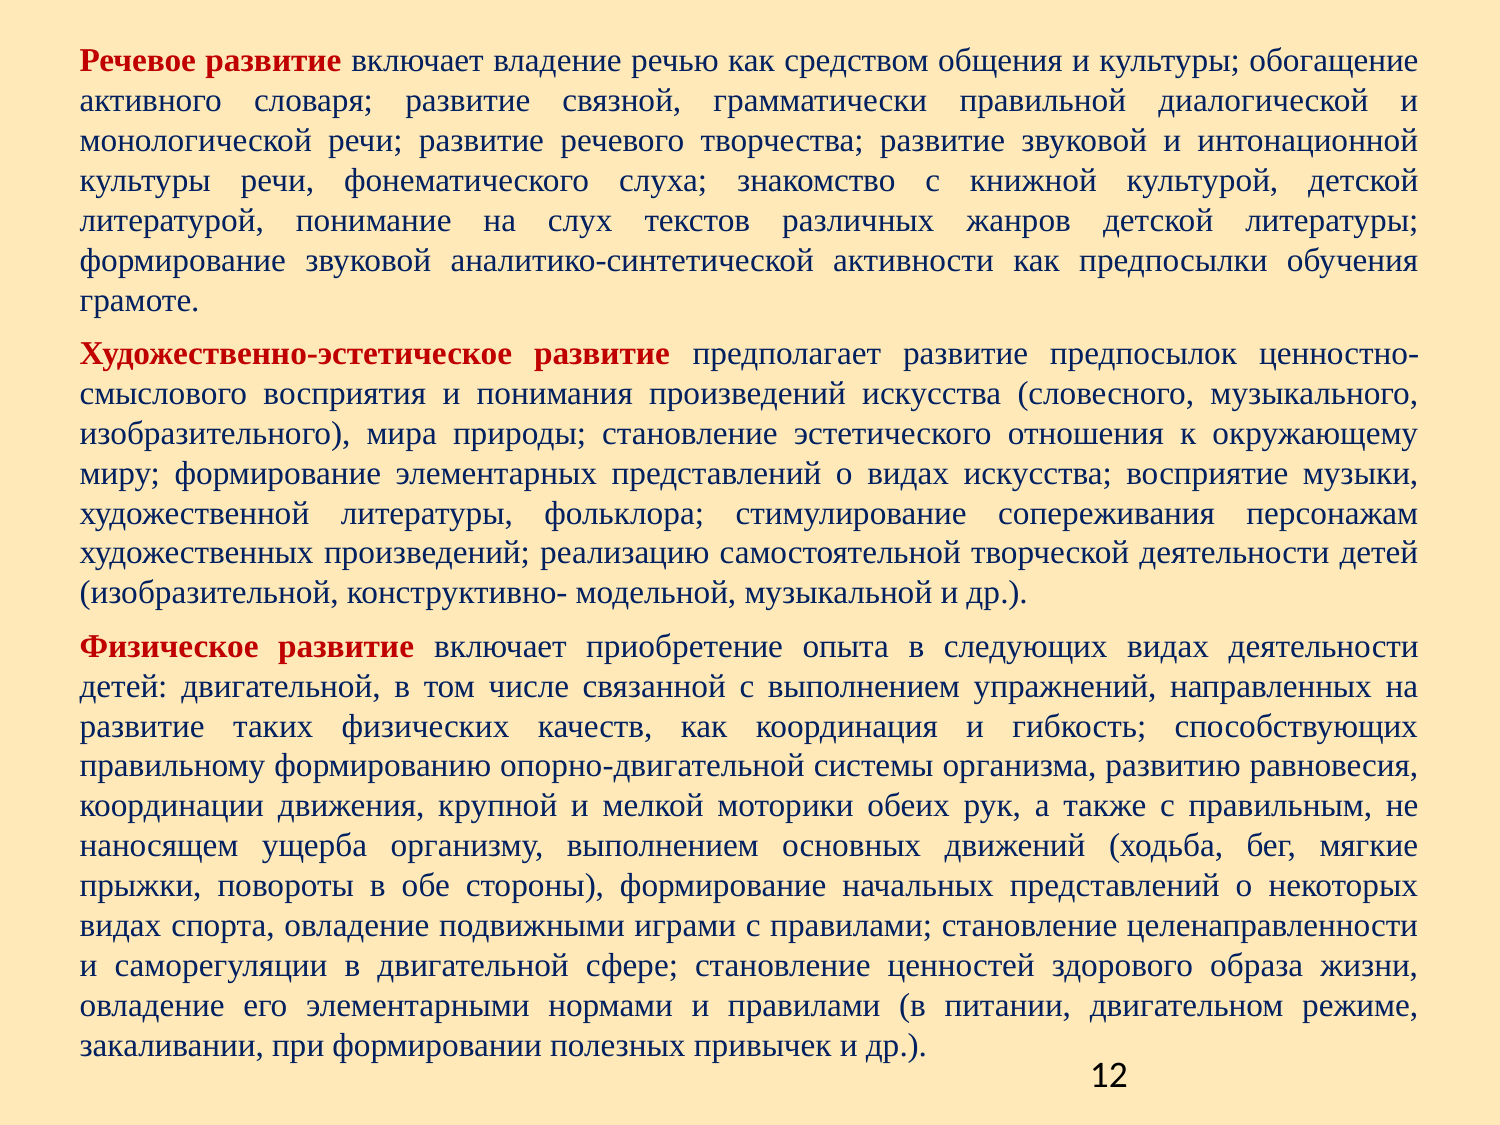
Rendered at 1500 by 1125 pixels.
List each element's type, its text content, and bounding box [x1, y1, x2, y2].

slide_number <номер> [1074, 1042, 1425, 1103]
picture [0, 0, 1500, 1125]
list Речевое развитие включает владение речью как средством общения и культуры; обогащение активного словаря; развитие связной, грамматически правильной диалогической и монологической речи; развитие речевого творчества; развитие звуковой и интонационной культуры речи, фонематического слуха; знакомство с книжной культурой, детской литературой, понимание на слух текстов различных жанров детской литературы; формирование звуковой аналитико-синтетической активности как предпосылки обучения грамоте. Художественно-эстетическое развитие предполагает развитие предпосылок ценностно- смыслового восприятия и понимания произведений искусства (словесного, музыкального, изобразительного), мира природы; становление эстетического отношения к окружающему миру; формирование элементарных представлений о видах искусства; восприятие музыки, художественной литературы, фольклора; стимулирование сопереживания персонажам художественных произведений; реализацию самостоятельной творческой деятельности детей (изобразительной, конструктивно- модельной, музыкальной и др.). Физическое развитие включает приобретение опыта в следующих видах деятельности детей: двигательной, в том числе связанной с выполнением упражнений, направленных на развитие таких физических качеств, как координация и гибкость; способствующих правильному формированию опорно-двигательной системы организма, развитию равновесия, координации движения, крупной и мелкой моторики обеих рук, а также с правильным, не наносящем ущерба организму, выполнением основных движений (ходьба, бег, мягкие прыжки, повороты в обе стороны), формирование начальных представлений о некоторых видах спорта, овладение подвижными играми с правилами; становление целенаправленности и саморегуляции в двигательной сфере; становление ценностей здорового образа жизни, овладение его элементарными нормами и правилами (в питании, двигательном режиме, закаливании, при формировании полезных привычек и др.). [64, 31, 1436, 1106]
